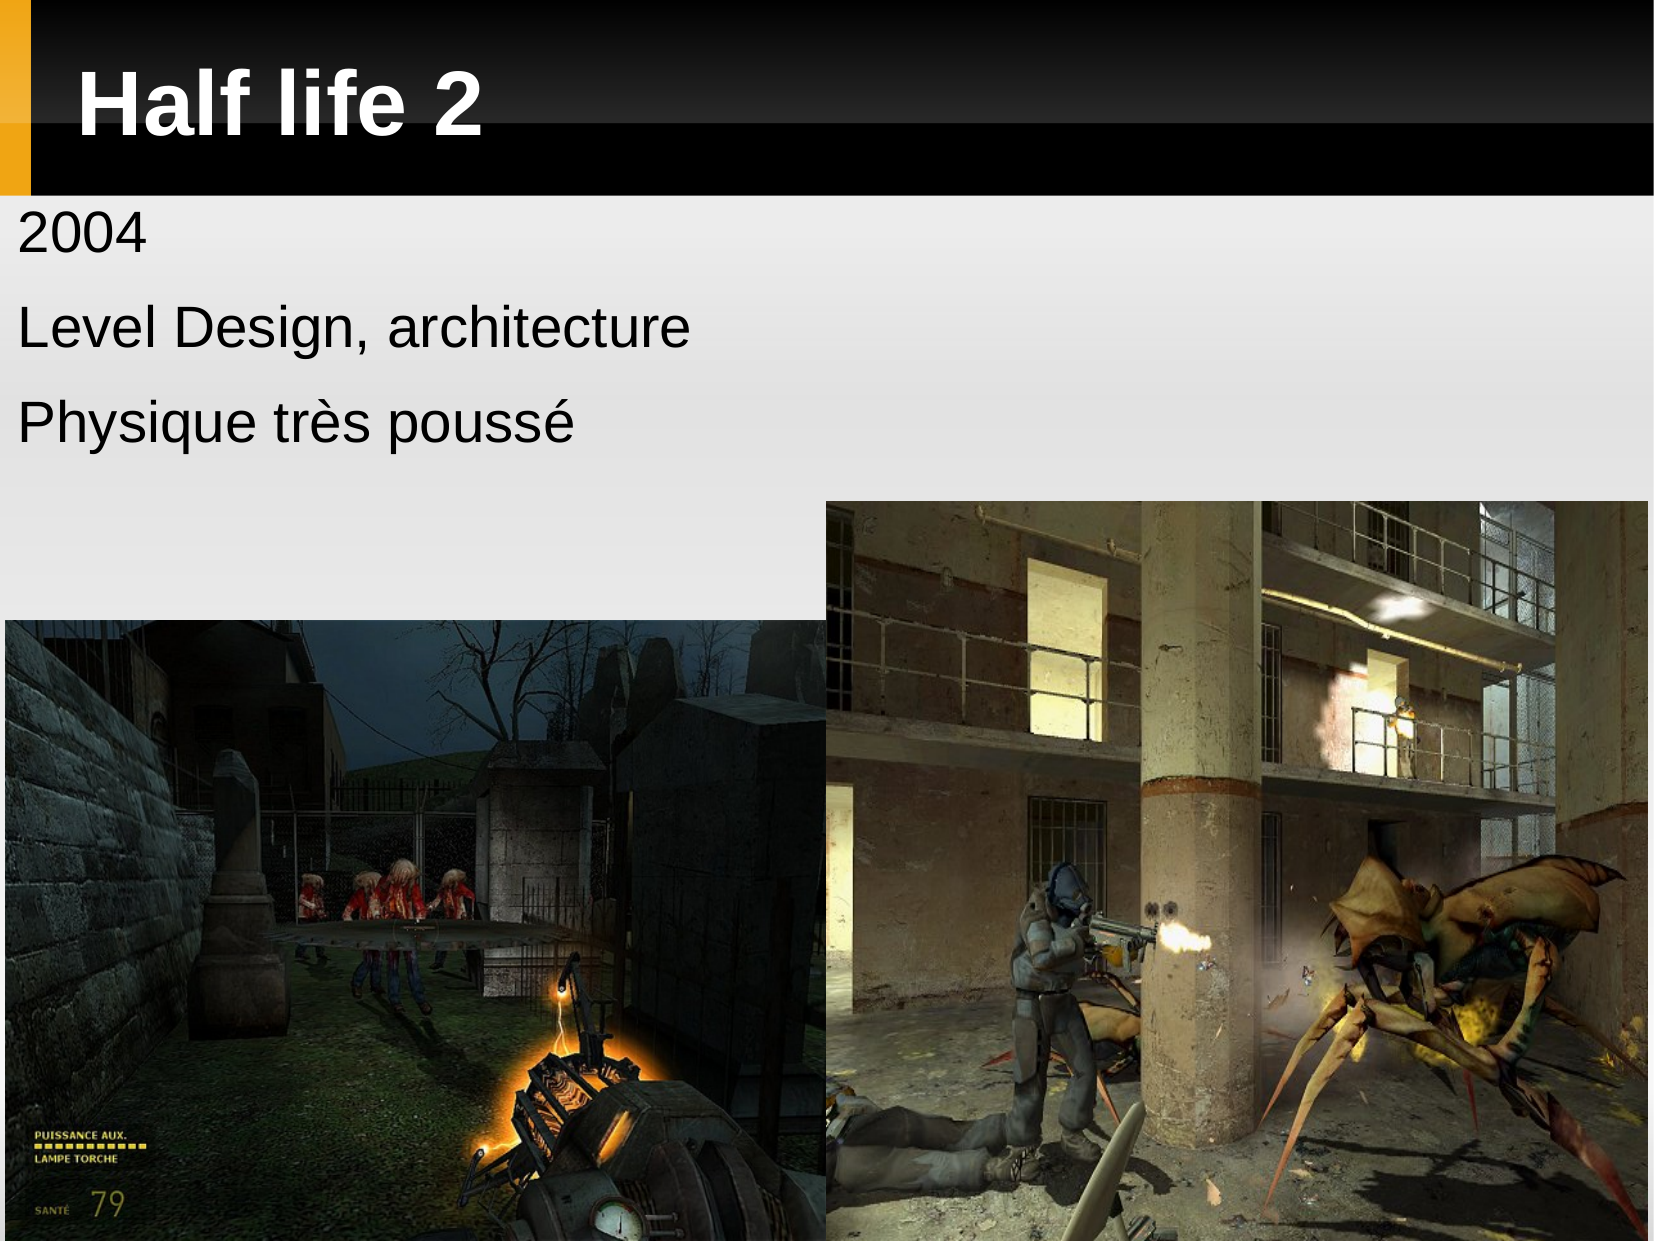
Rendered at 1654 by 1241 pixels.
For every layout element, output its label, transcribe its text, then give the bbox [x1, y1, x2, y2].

title Half life 2 [76, 7, 1565, 200]
list 2004 Level Design, architecture Physique très poussé [0, 200, 727, 1004]
picture [0, 0, 1654, 1241]
